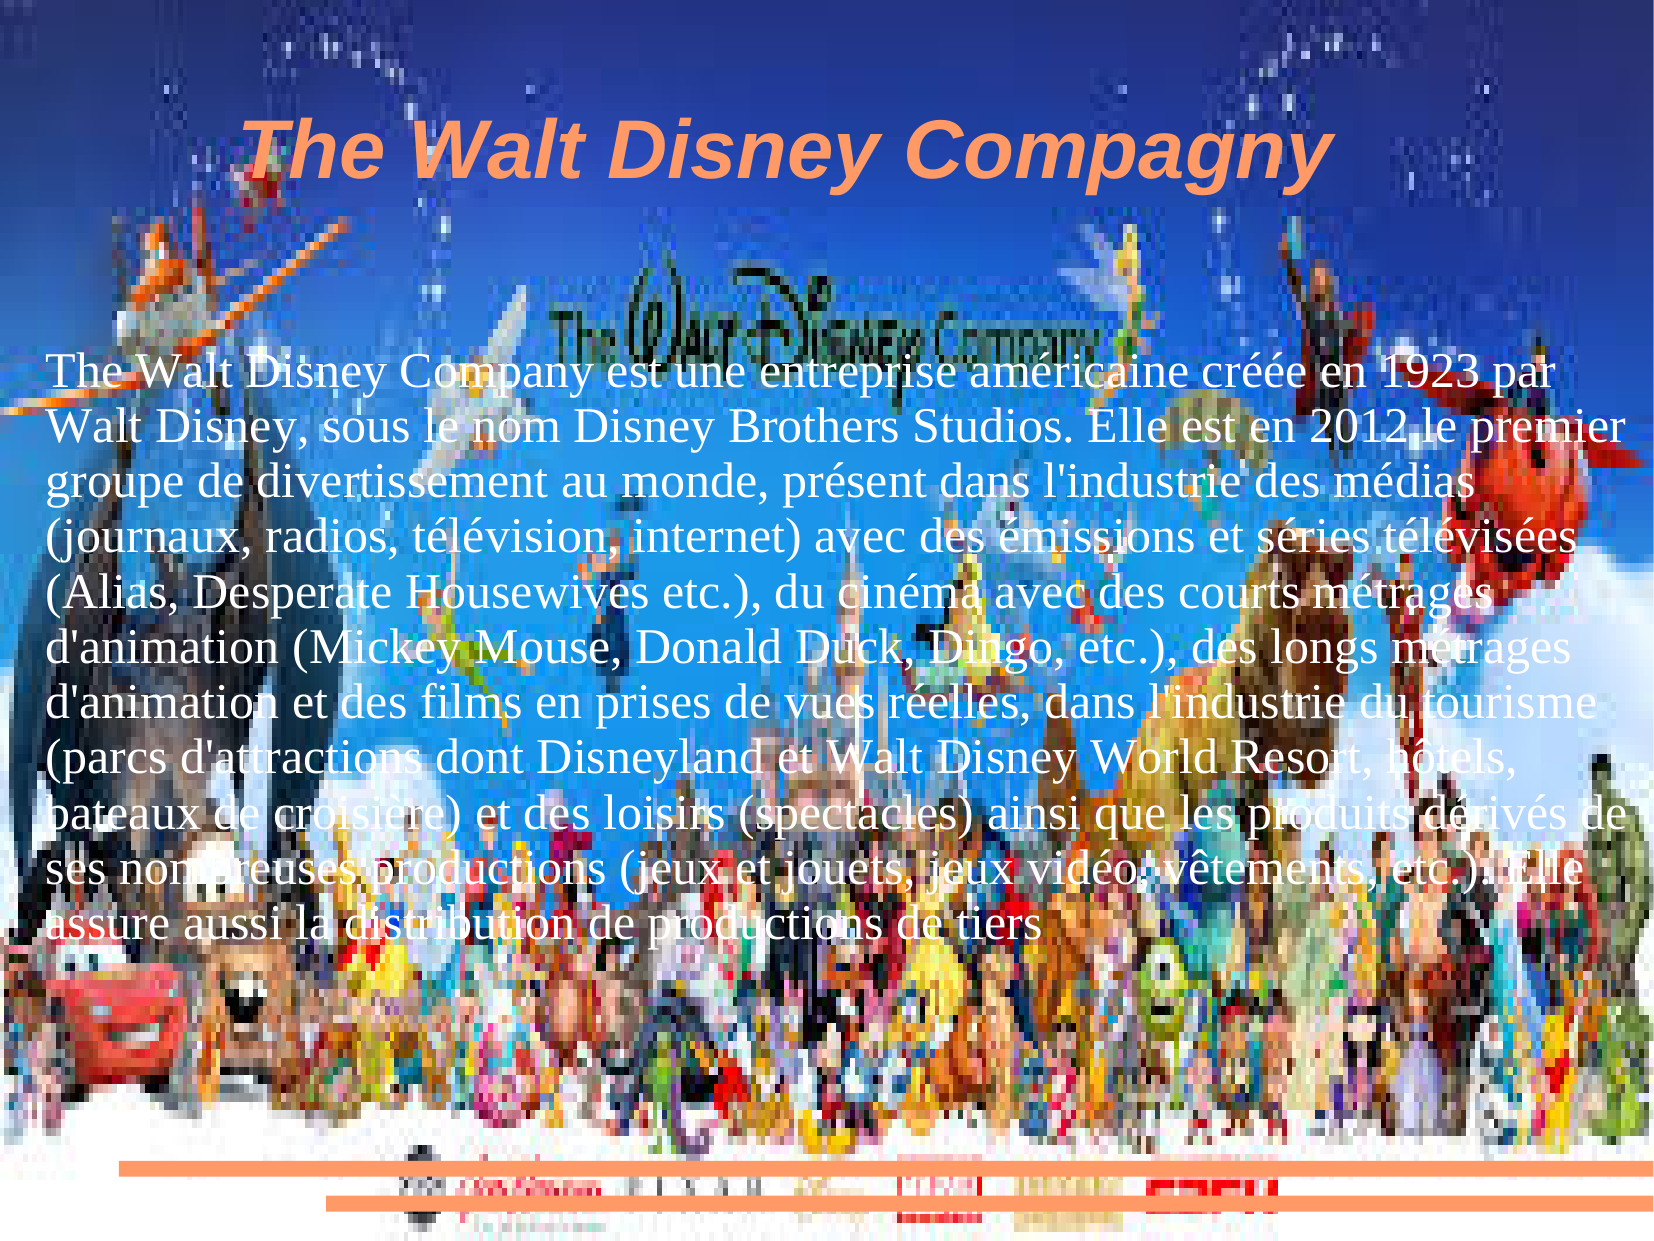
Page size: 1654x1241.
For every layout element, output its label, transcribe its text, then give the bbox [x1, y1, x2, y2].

picture [0, 0, 1654, 1241]
title The Walt Disney Compagny [121, 46, 1534, 254]
text_box The Walt Disney Company est une entreprise américaine créée en 1923 par Walt Disney, sous le nom Disney Brothers Studios. Elle est en 2012 le premier groupe de divertissement au monde, présent dans l'industrie des médias (journaux, radios, télévision, internet) avec des émissions et séries télévisées (Alias, Desperate Housewives etc.), du cinéma avec des courts métrages d'animation (Mickey Mouse, Donald Duck, Dingo, etc.), des longs métrages d'animation et des films en prises de vues réelles, dans l'industrie du tourisme (parcs d'attractions dont Disneyland et Walt Disney World Resort, hôtels, bateaux de croisière) et des loisirs (spectacles) ainsi que les produits dérivés de ses nombreuses productions (jeux et jouets, jeux vidéo, vêtements, etc.). Elle assure aussi la distribution de productions de tiers [45, 342, 1630, 962]
